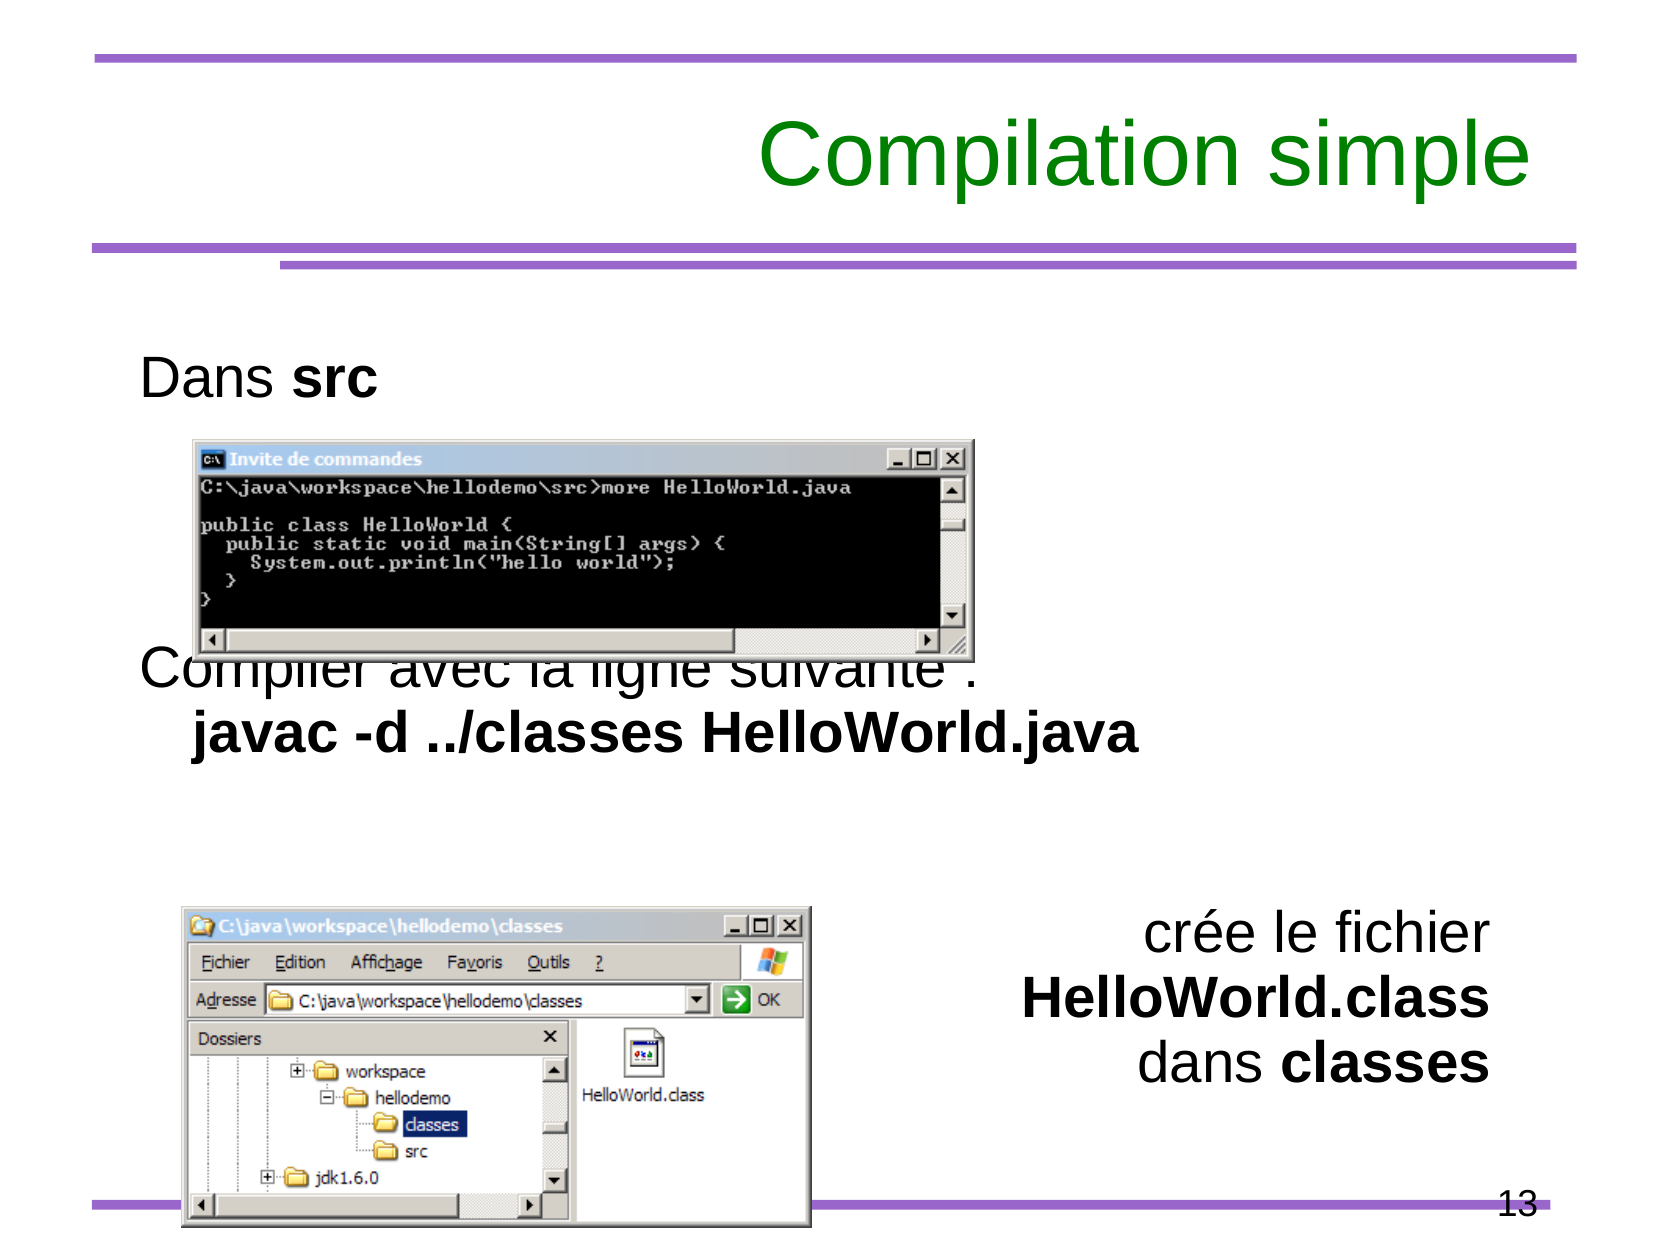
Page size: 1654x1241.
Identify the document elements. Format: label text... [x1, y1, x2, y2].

picture [181, 906, 812, 1229]
picture [192, 439, 975, 663]
title Compilation simple [121, 49, 1534, 257]
text_box crée le fichier HelloWorld.class dans classes [1021, 900, 1492, 1163]
list Dans src Compiler avec la ligne suivante : javac -d ../classes HelloWorld.java [121, 344, 1534, 985]
